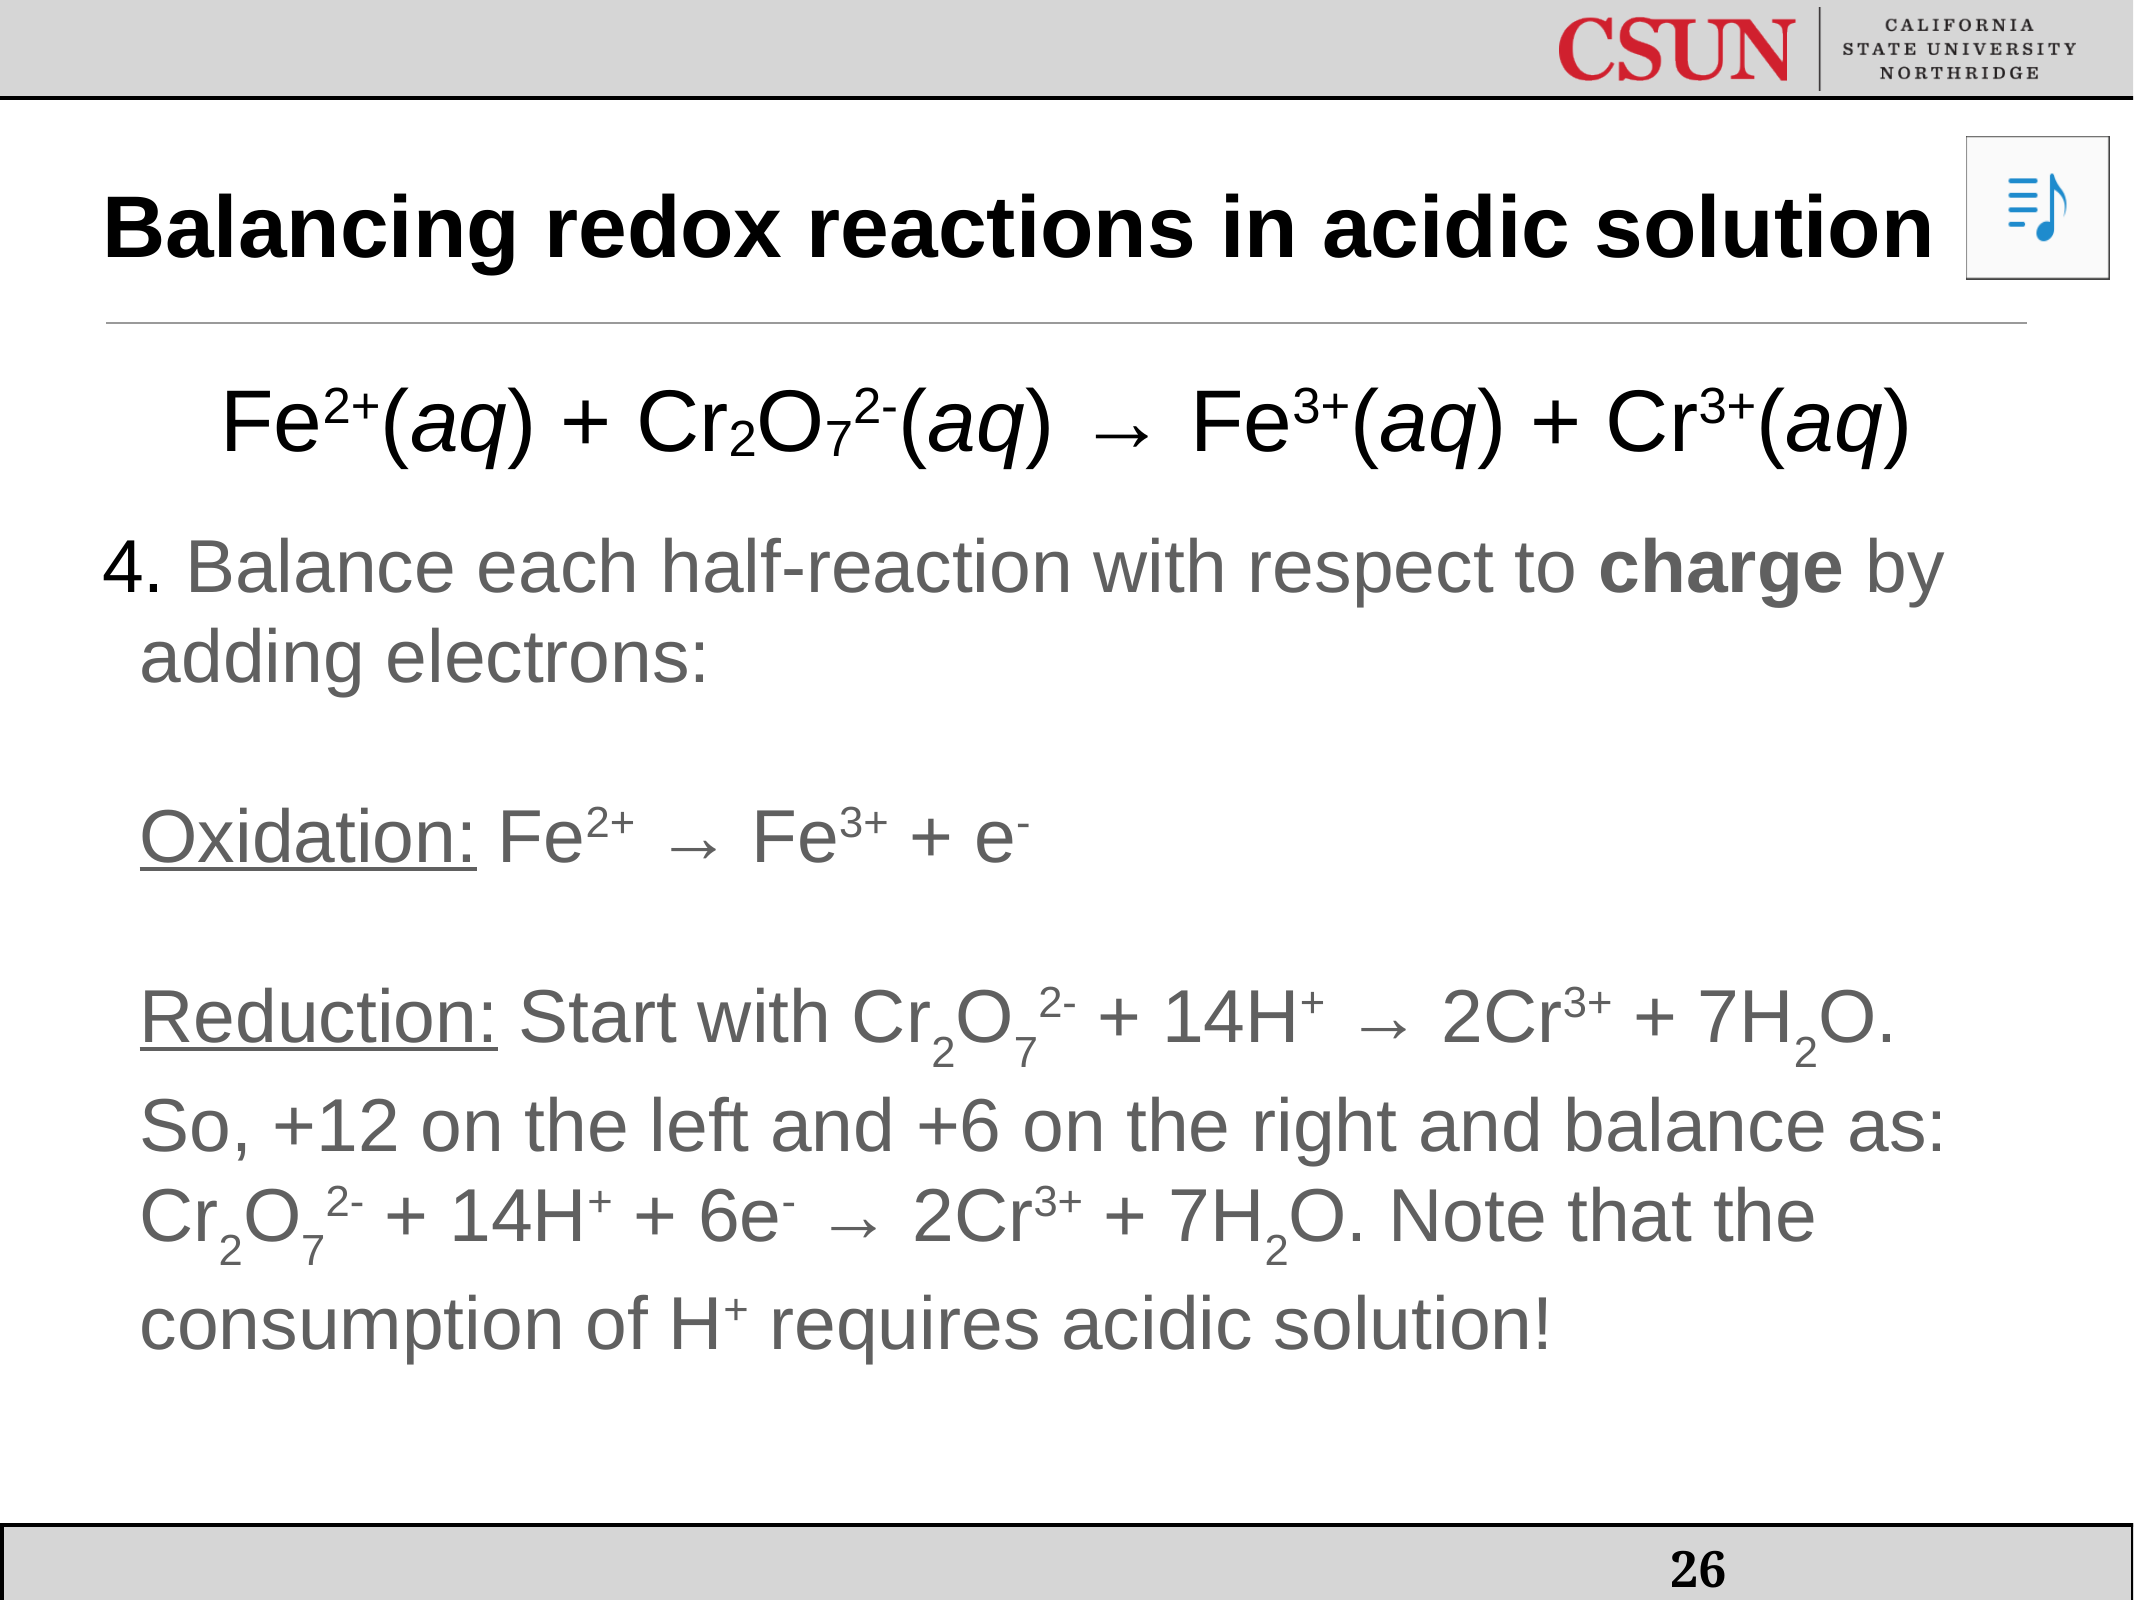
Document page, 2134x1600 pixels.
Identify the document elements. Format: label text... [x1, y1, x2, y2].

picture [1559, 7, 2076, 91]
text_box Fe2+(aq) + Cr2O72-(aq) → Fe3+(aq) + Cr3+(aq) [212, 355, 1922, 478]
title Balancing redox reactions in acidic solution [93, 104, 2040, 284]
text_box Balance each half-reaction with respect to charge by adding electrons: Oxidation: Fe2+ → Fe3+ + e- Reduction: Start with Cr2O72- + 14H+ → 2Cr3+ + 7H2O. So, +12 on the left and +6 on the right and balance as: Cr2O72- + 14H+ + 6e- → 2Cr3+ + 7H2O. Note that the consumption of H+ requires acidic solution! [93, 509, 2040, 738]
text_box [1965, 135, 2111, 281]
